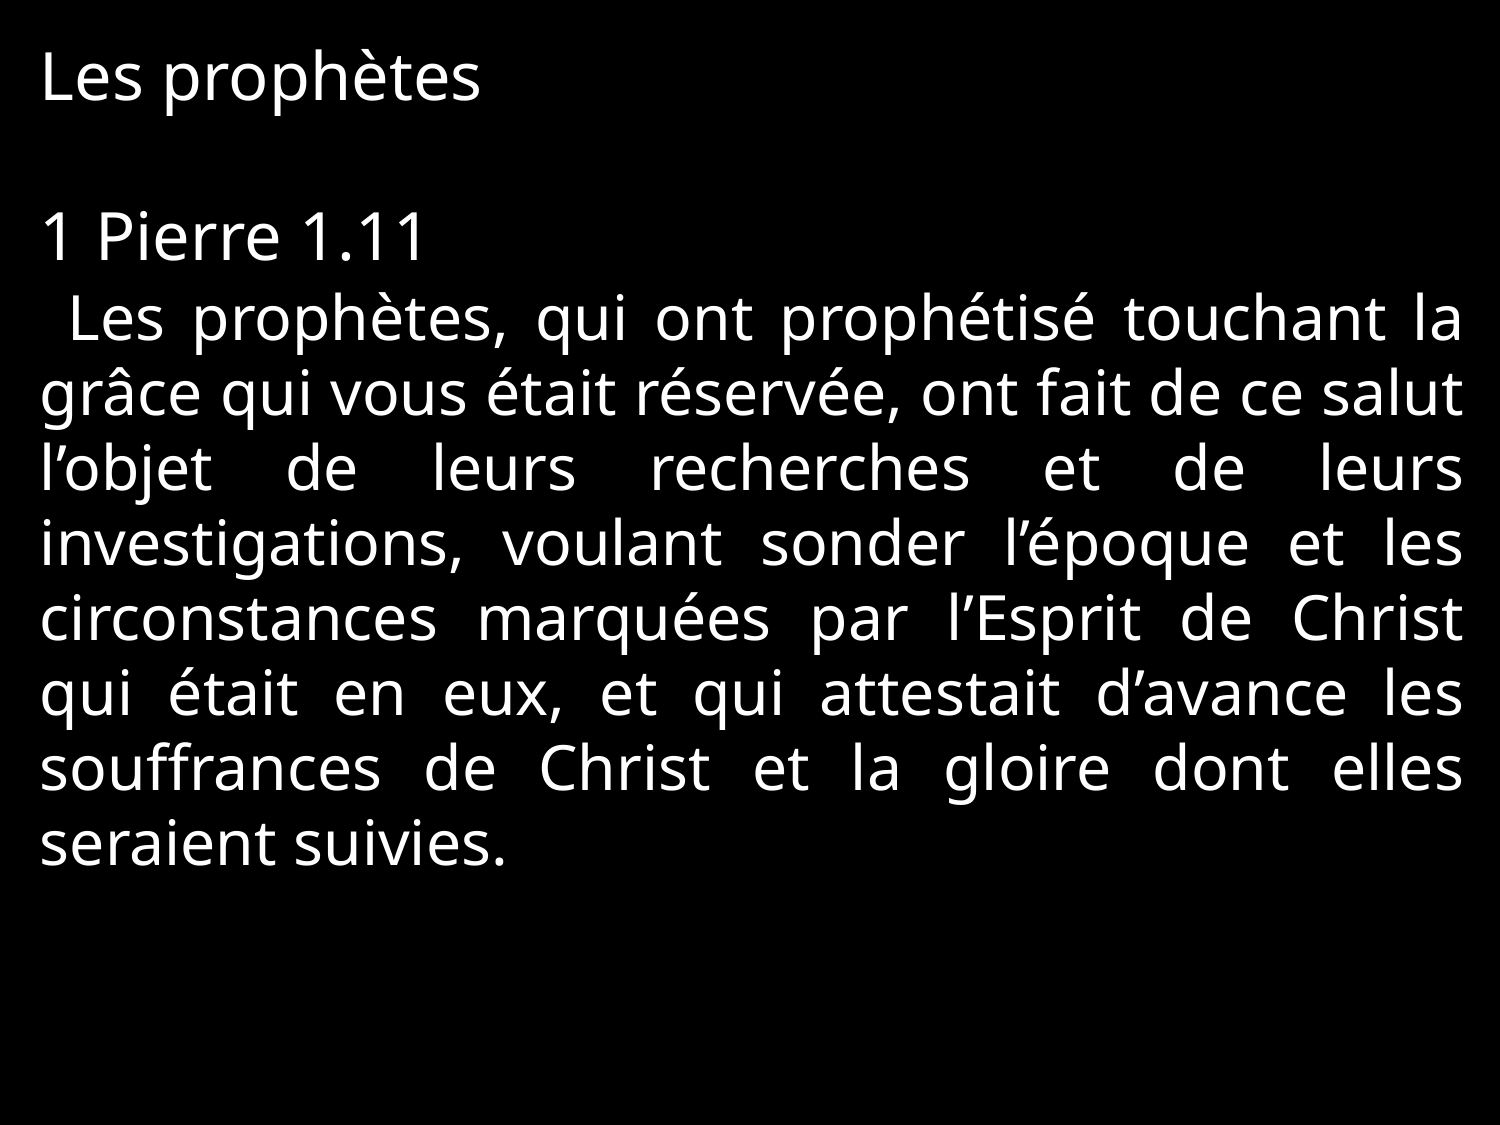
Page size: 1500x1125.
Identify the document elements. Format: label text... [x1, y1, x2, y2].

text_box Les prophètes 1 Pierre 1.11 Les prophètes, qui ont prophétisé touchant la grâce qui vous était réservée, ont fait de ce salut l’objet de leurs recherches et de leurs investigations, voulant sonder l’époque et les circonstances marquées par l’Esprit de Christ qui était en eux, et qui attestait d’avance les souffrances de Christ et la gloire dont elles seraient suivies. [25, 26, 1481, 886]
